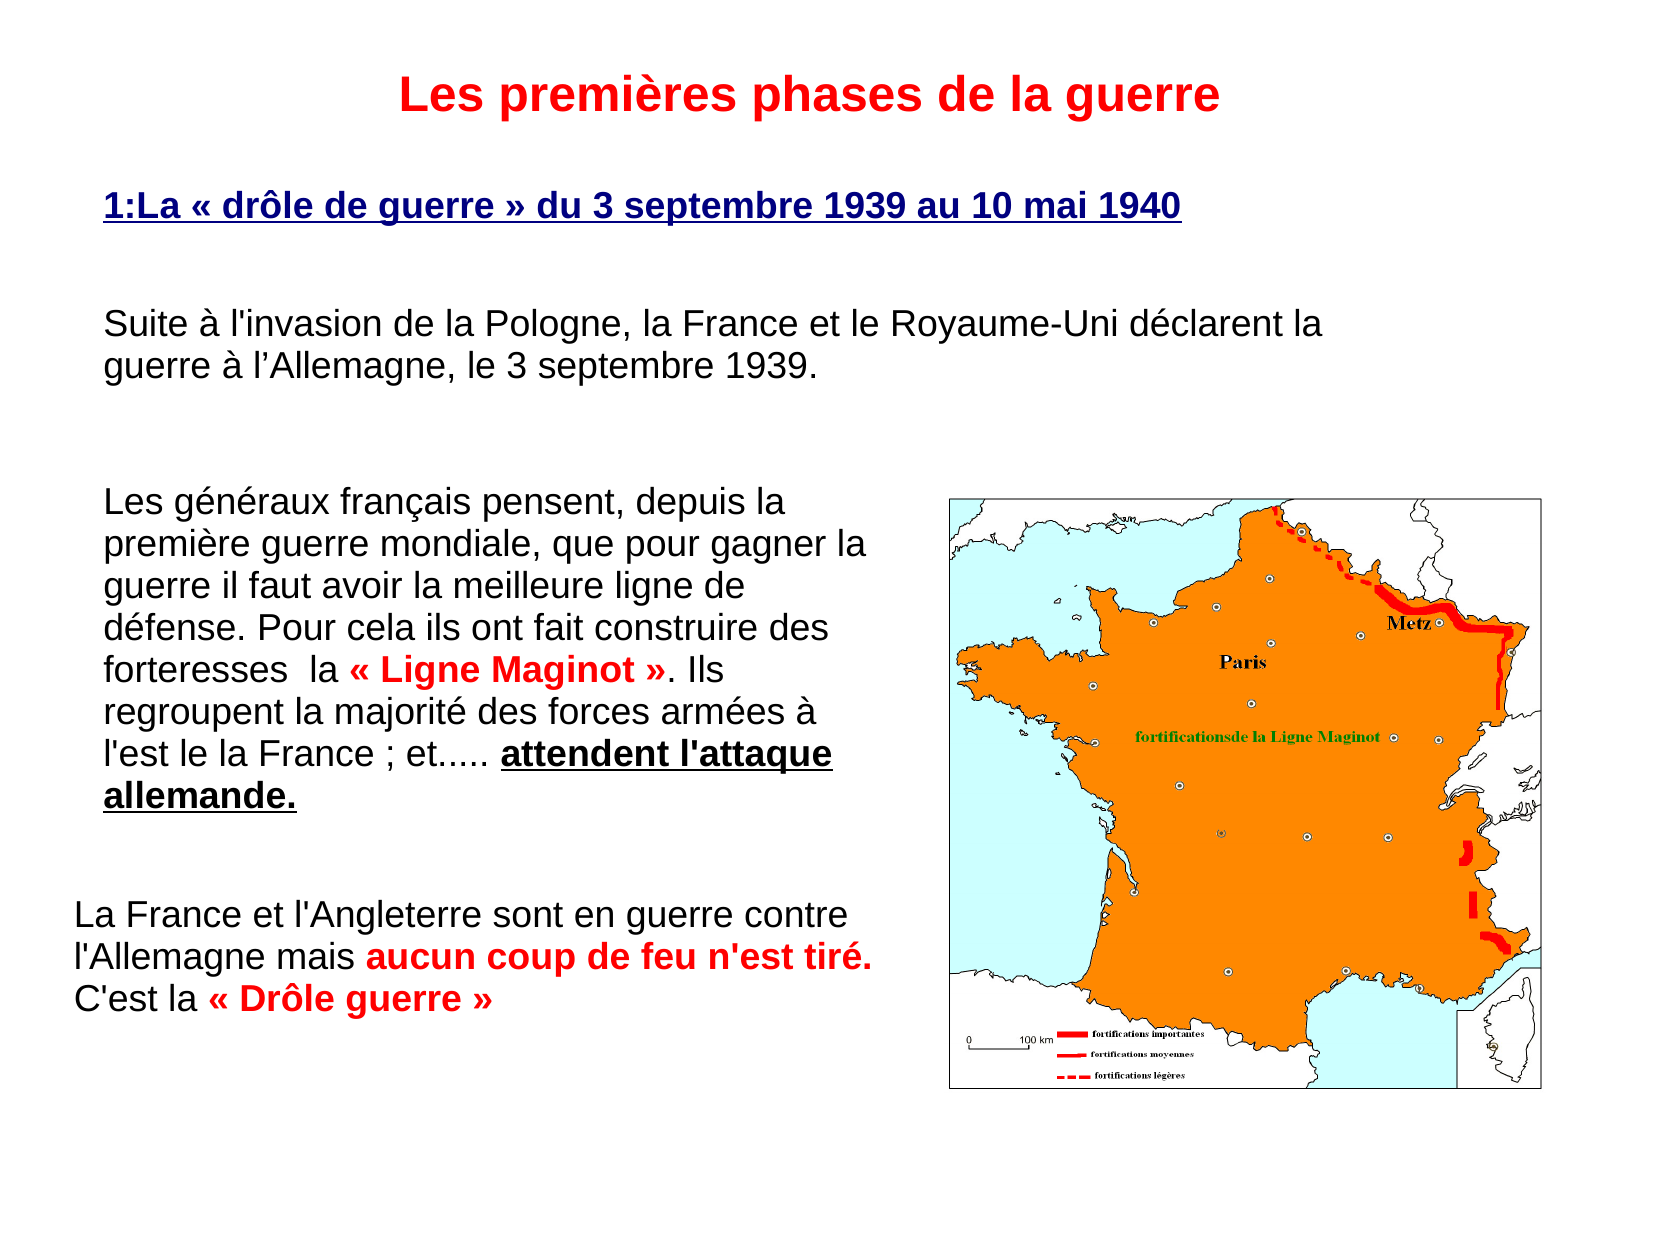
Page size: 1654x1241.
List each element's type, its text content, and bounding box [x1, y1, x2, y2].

chart [886, 539, 1343, 716]
text_box Les généraux français pensent, depuis la première guerre mondiale, que pour gagner la guerre il faut avoir la meilleure ligne de défense. Pour cela ils ont fait construire des forteresses la « Ligne Maginot ». Ils regroupent la majorité des forces armées à l'est le la France ; et..... attendent l'attaque allemande. [88, 473, 886, 828]
text_box Suite à l'invasion de la Pologne, la France et le Royaume-Uni déclarent la guerre à l’Allemagne, le 3 septembre 1939. [88, 295, 1447, 395]
text_box La France et l'Angleterre sont en guerre contre l'Allemagne mais aucun coup de feu n'est tiré. C'est la « Drôle guerre » [59, 885, 916, 1030]
picture [944, 494, 1546, 1093]
text_box Les premières phases de la guerre [383, 59, 1359, 131]
text_box 1:La « drôle de guerre » du 3 septembre 1939 au 10 mai 1940 [88, 177, 1418, 236]
